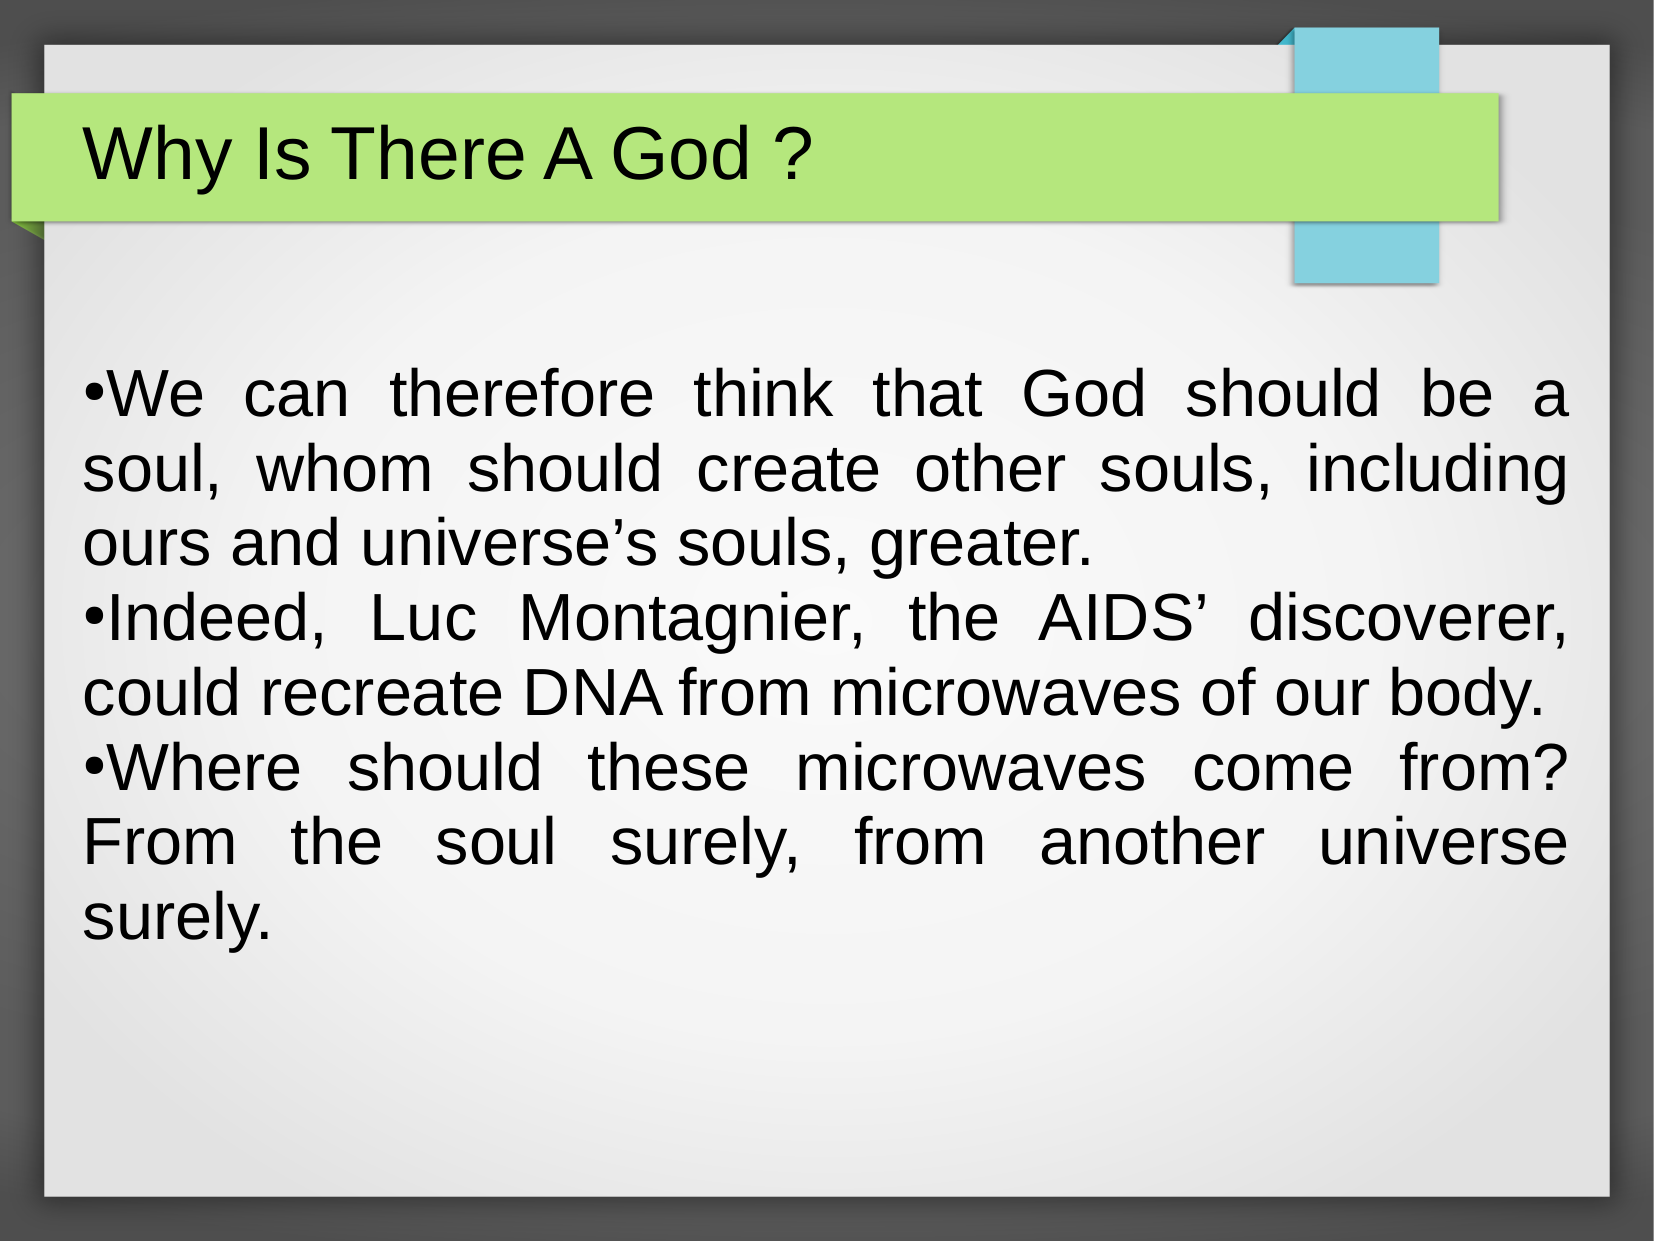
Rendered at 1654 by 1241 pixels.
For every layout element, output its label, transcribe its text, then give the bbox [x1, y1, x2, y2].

subtitle We can therefore think that God should be a soul, whom should create other souls, including ours and universe’s souls, greater. Indeed, Luc Montagnier, the AIDS’ discoverer, could recreate DNA from microwaves of our body. Where should these microwaves come from? From the soul surely, from another universe surely. [82, 295, 1571, 1015]
picture [0, 0, 1654, 1241]
title Why Is There A God ? [82, 94, 1264, 213]
